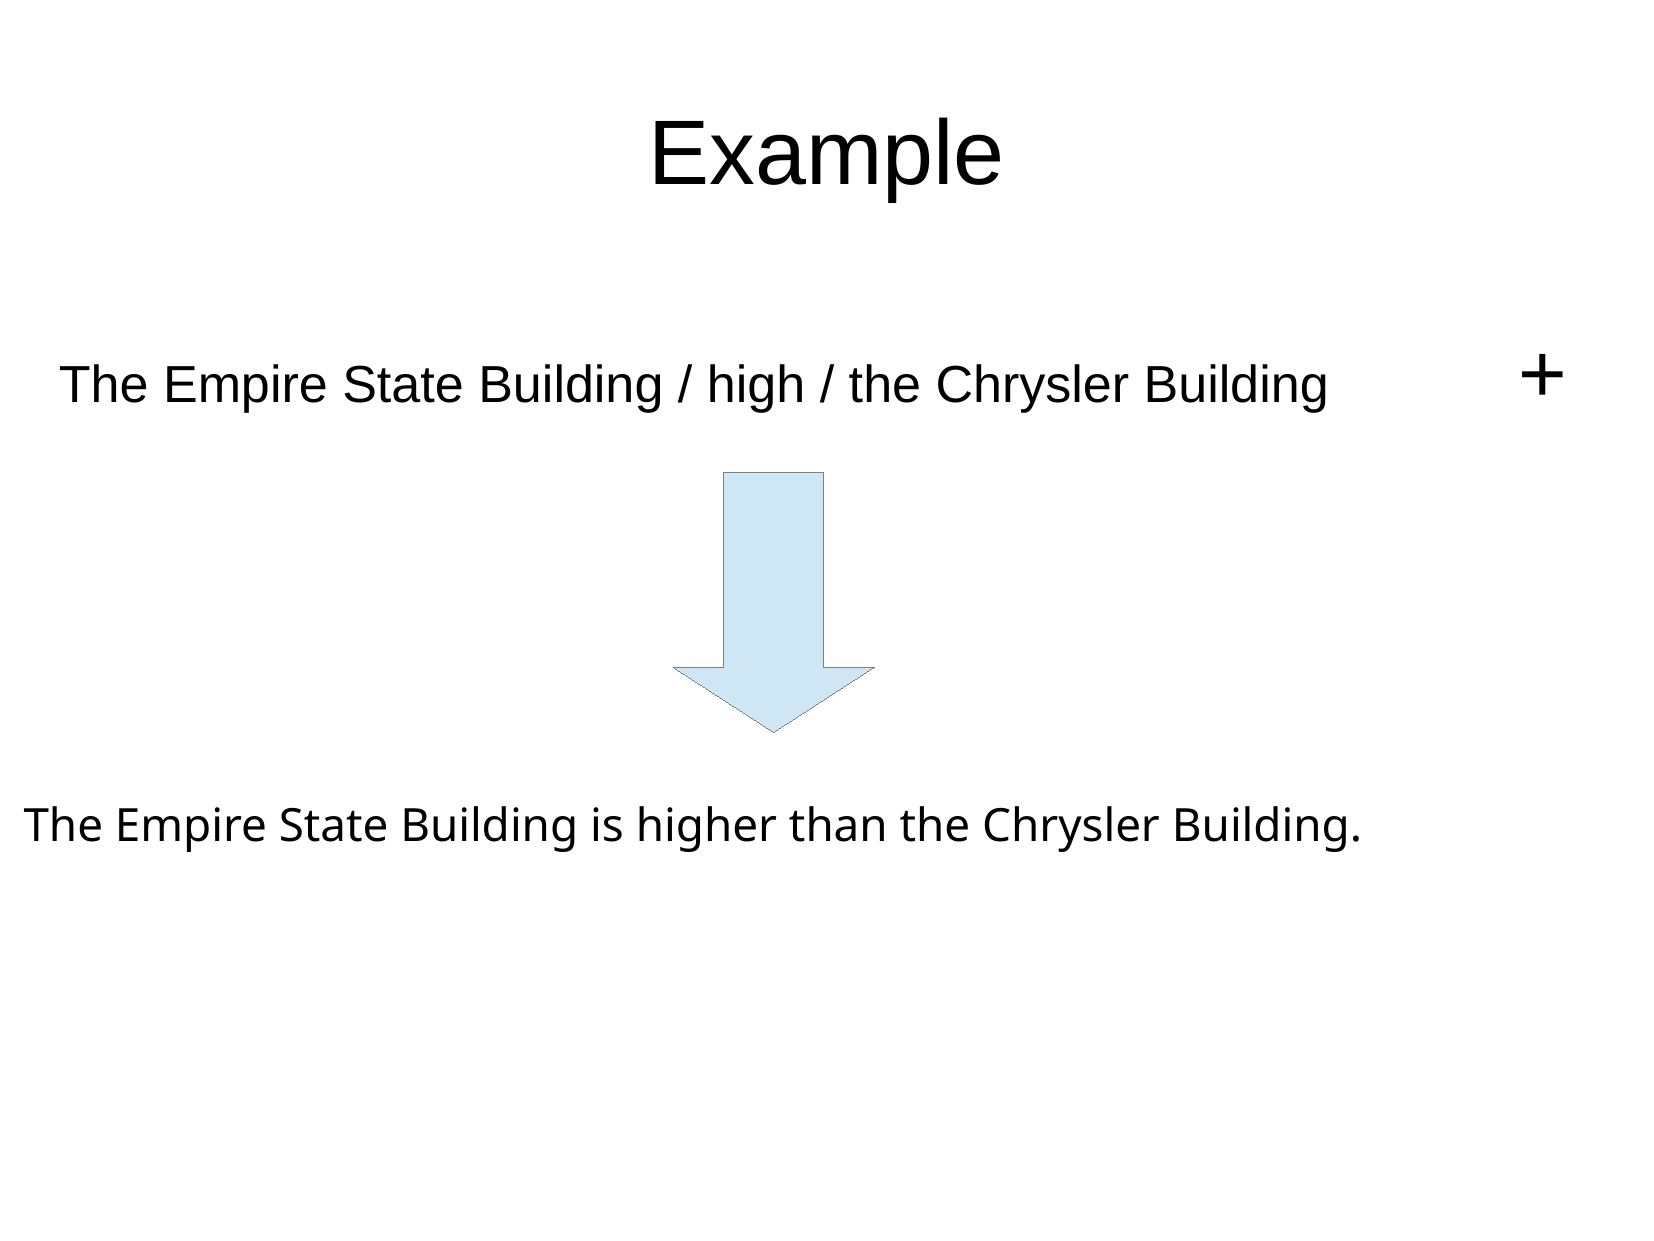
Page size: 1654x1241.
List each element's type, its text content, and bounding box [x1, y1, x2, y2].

text_box The Empire State Building is higher than the Chrysler Building. [0, 792, 1654, 938]
title Example [82, 49, 1571, 257]
text_box [673, 472, 875, 733]
list The Empire State Building / high / the Chrysler Building + [0, 327, 1619, 485]
